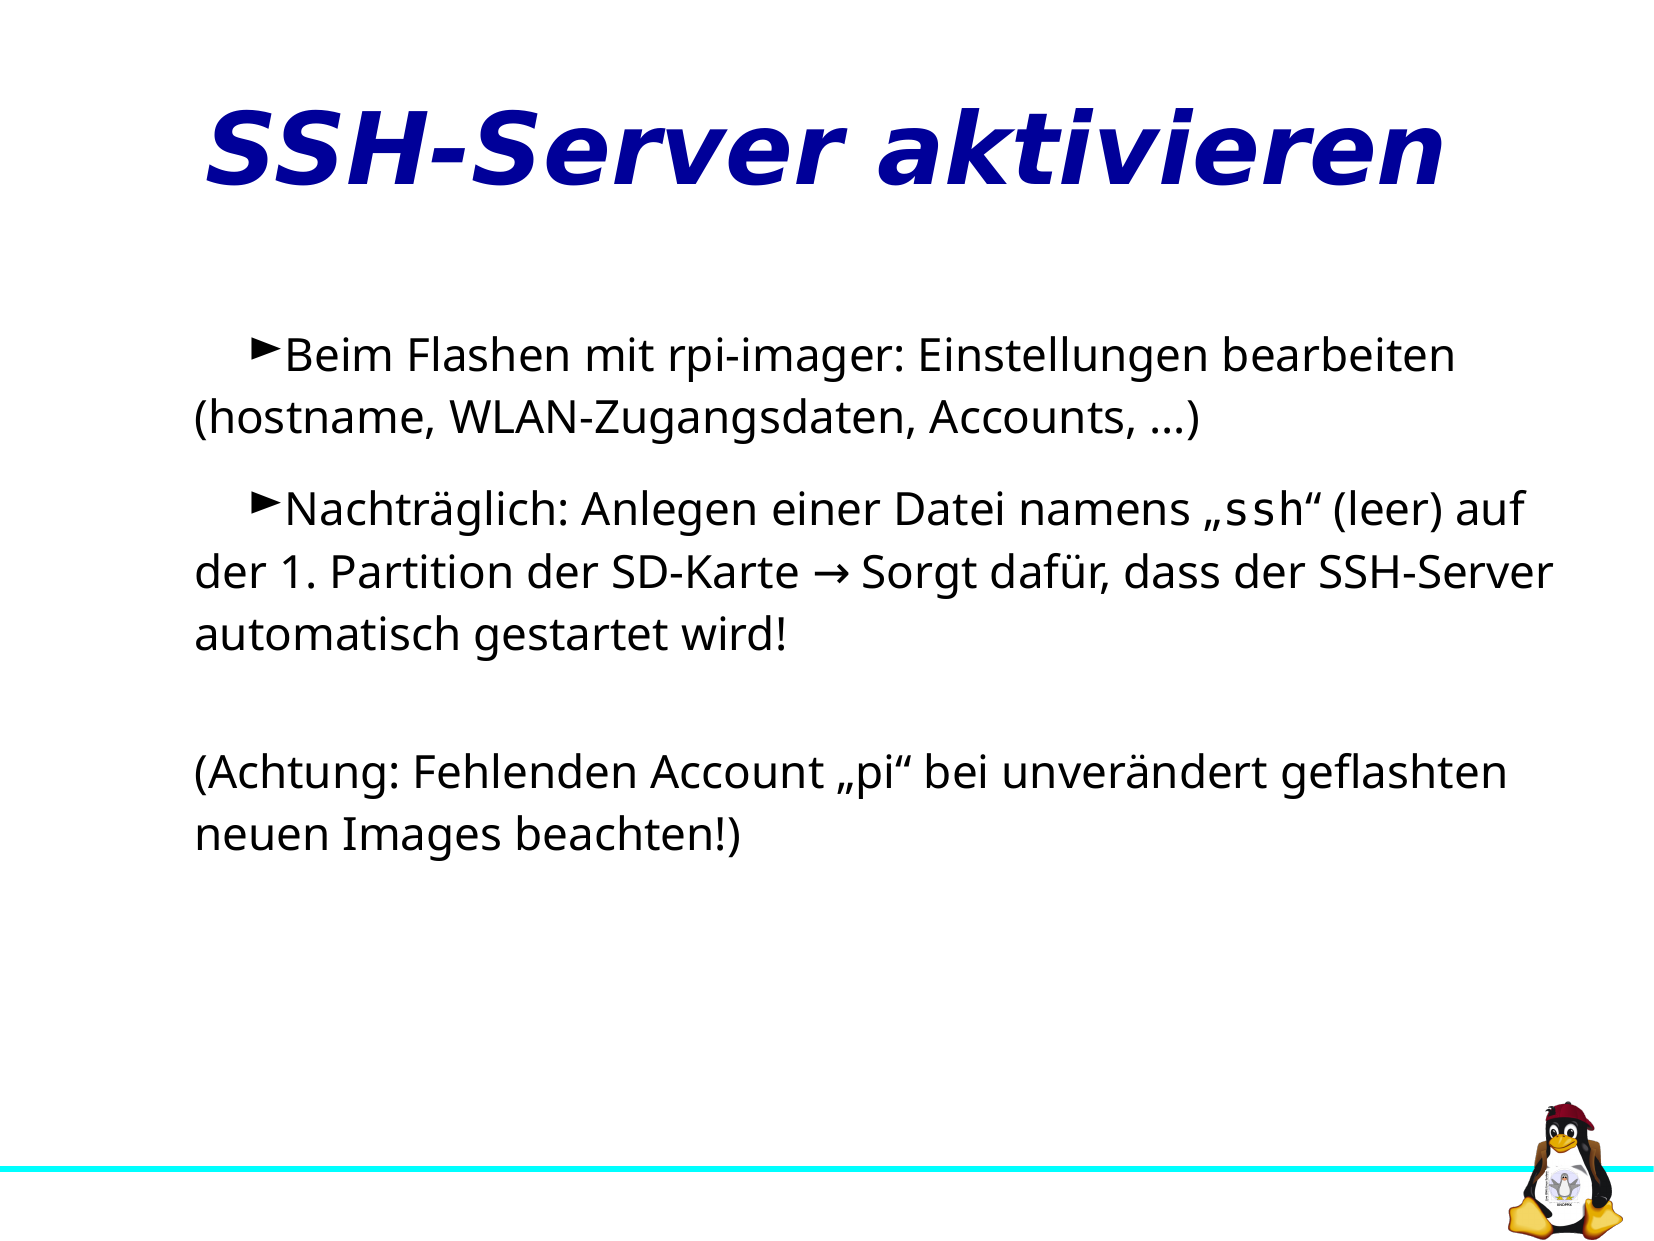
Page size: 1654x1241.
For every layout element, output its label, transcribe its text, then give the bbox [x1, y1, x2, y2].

picture [1505, 1100, 1625, 1241]
list Beim Flashen mit rpi-imager: Einstellungen bearbeiten (hostname, WLAN-Zugangsdaten, Accounts, …) Nachträglich: Anlegen einer Datei namens „ssh“ (leer) auf der 1. Partition der SD-Karte → Sorgt dafür, dass der SSH-Server automatisch gestartet wird! (Achtung: Fehlenden Account „pi“ bei unverändert geflashten neuen Images beachten!) [121, 322, 1561, 1132]
title SSH-Server aktivieren [121, 33, 1534, 267]
